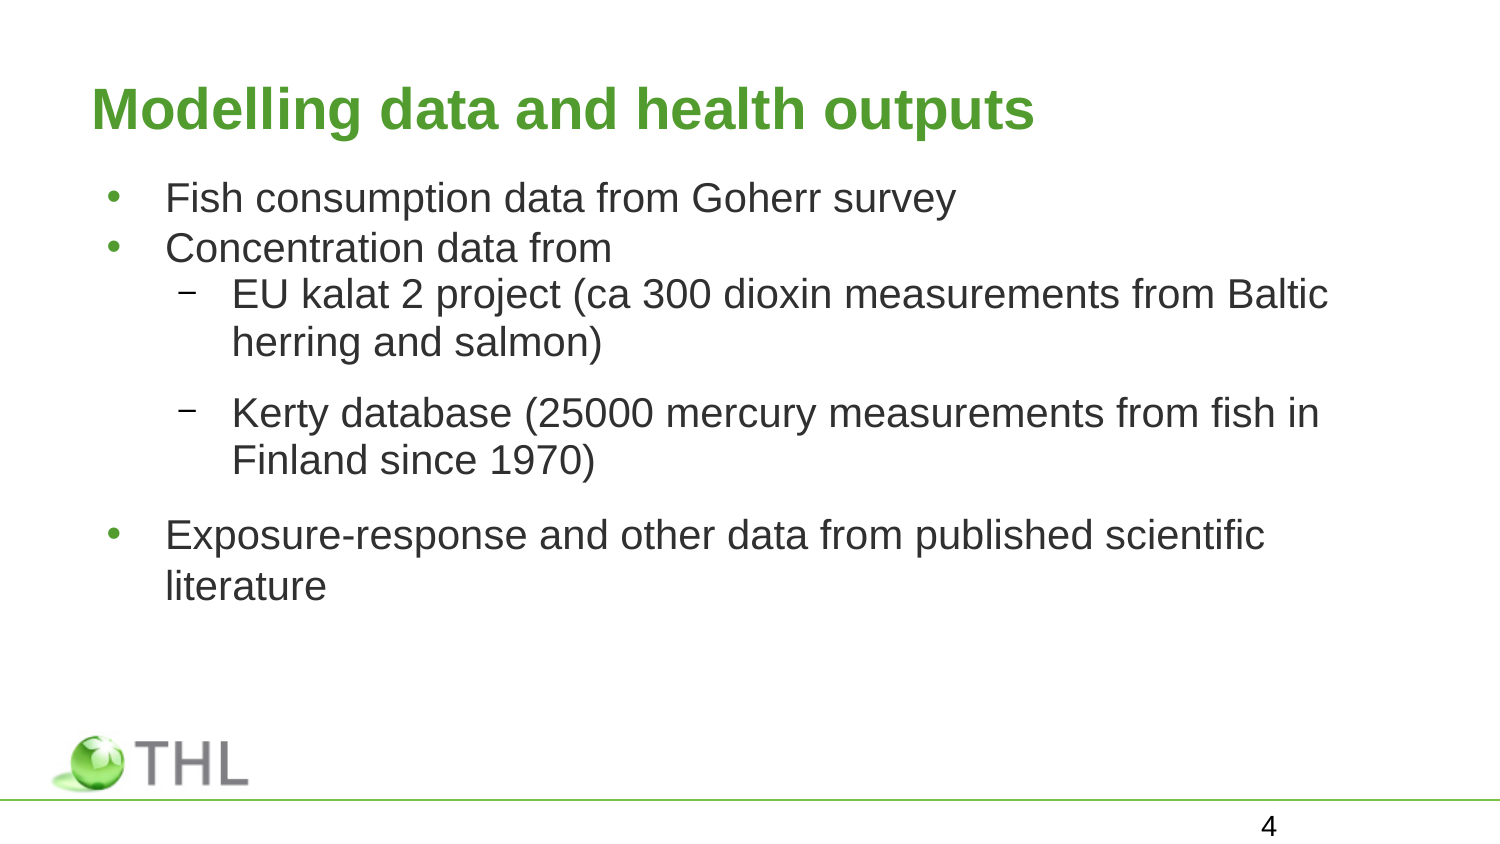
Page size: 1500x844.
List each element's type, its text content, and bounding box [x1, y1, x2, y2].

list Fish consumption data from Goherr survey Concentration data from EU kalat 2 project (ca 300 dioxin measurements from Baltic herring and salmon) Kerty database (25000 mercury measurements from fish in Finland since 1970) Exposure-response and other data from published scientific literature [75, 156, 1424, 724]
title Modelling data and health outputs [76, 32, 1424, 156]
picture [24, 719, 275, 799]
slide_number <numero> [1246, 811, 1424, 839]
